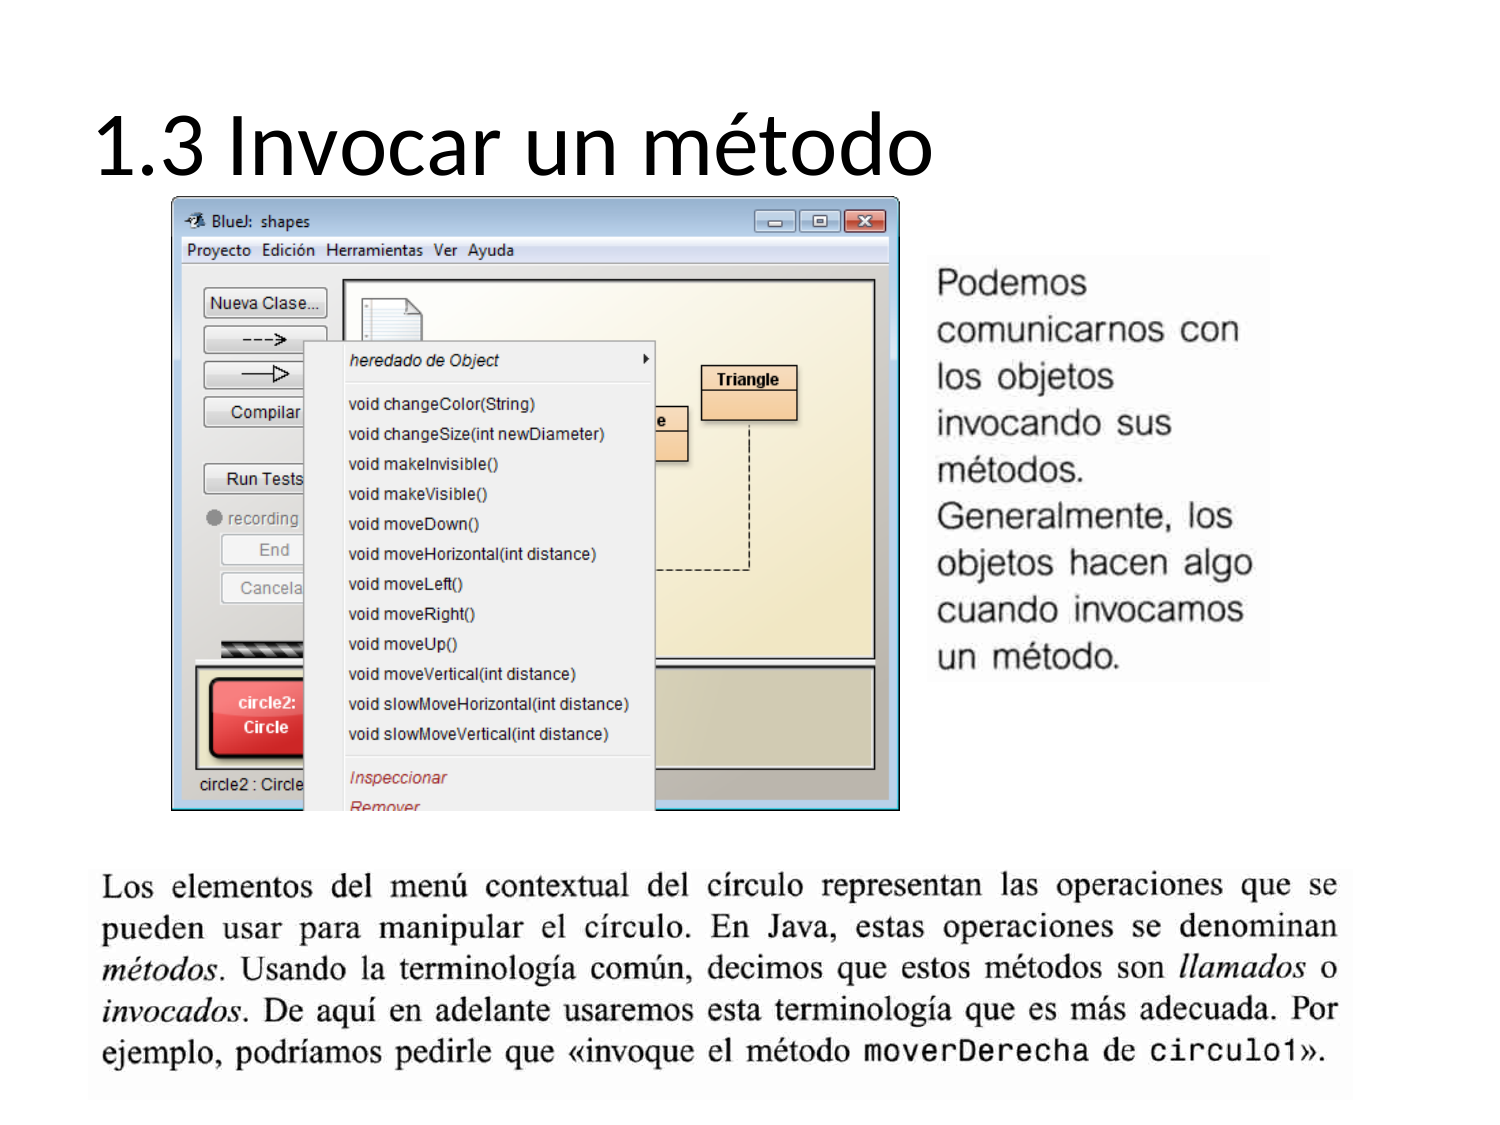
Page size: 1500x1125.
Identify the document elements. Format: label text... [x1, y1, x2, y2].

picture [171, 196, 900, 811]
picture [88, 869, 1353, 1100]
title 1.3 Invocar un método [75, 45, 1426, 233]
picture [927, 255, 1270, 682]
